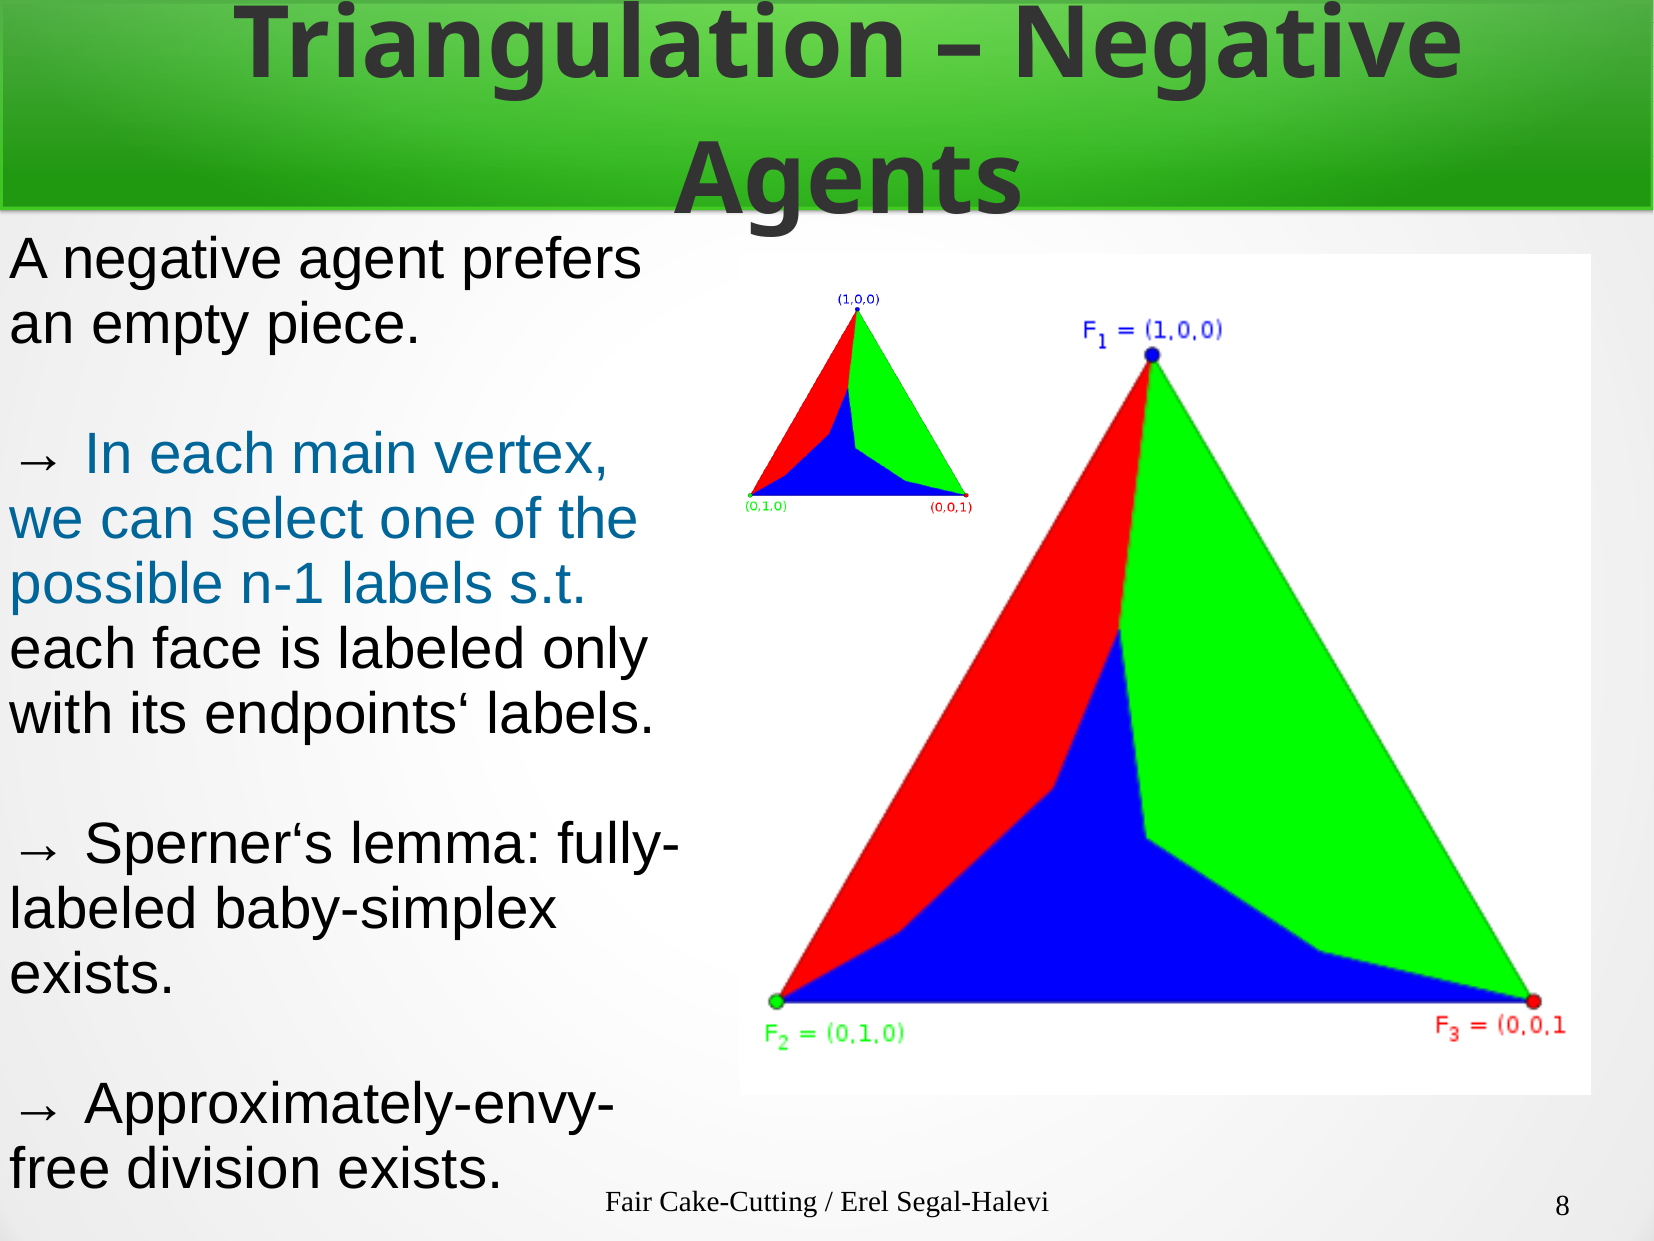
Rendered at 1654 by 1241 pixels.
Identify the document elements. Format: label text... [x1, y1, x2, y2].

text_box A negative agent prefers an empty piece. → In each main vertex, we can select one of the possible n-1 labels s.t. each face is labeled only with its endpoints‘ labels. → Sperner‘s lemma: fully-labeled baby-simplex exists. → Approximately-envy-free division exists. [0, 218, 706, 1237]
title Triangulation – Negative Agents [45, 0, 1654, 219]
picture [739, 254, 1591, 1096]
